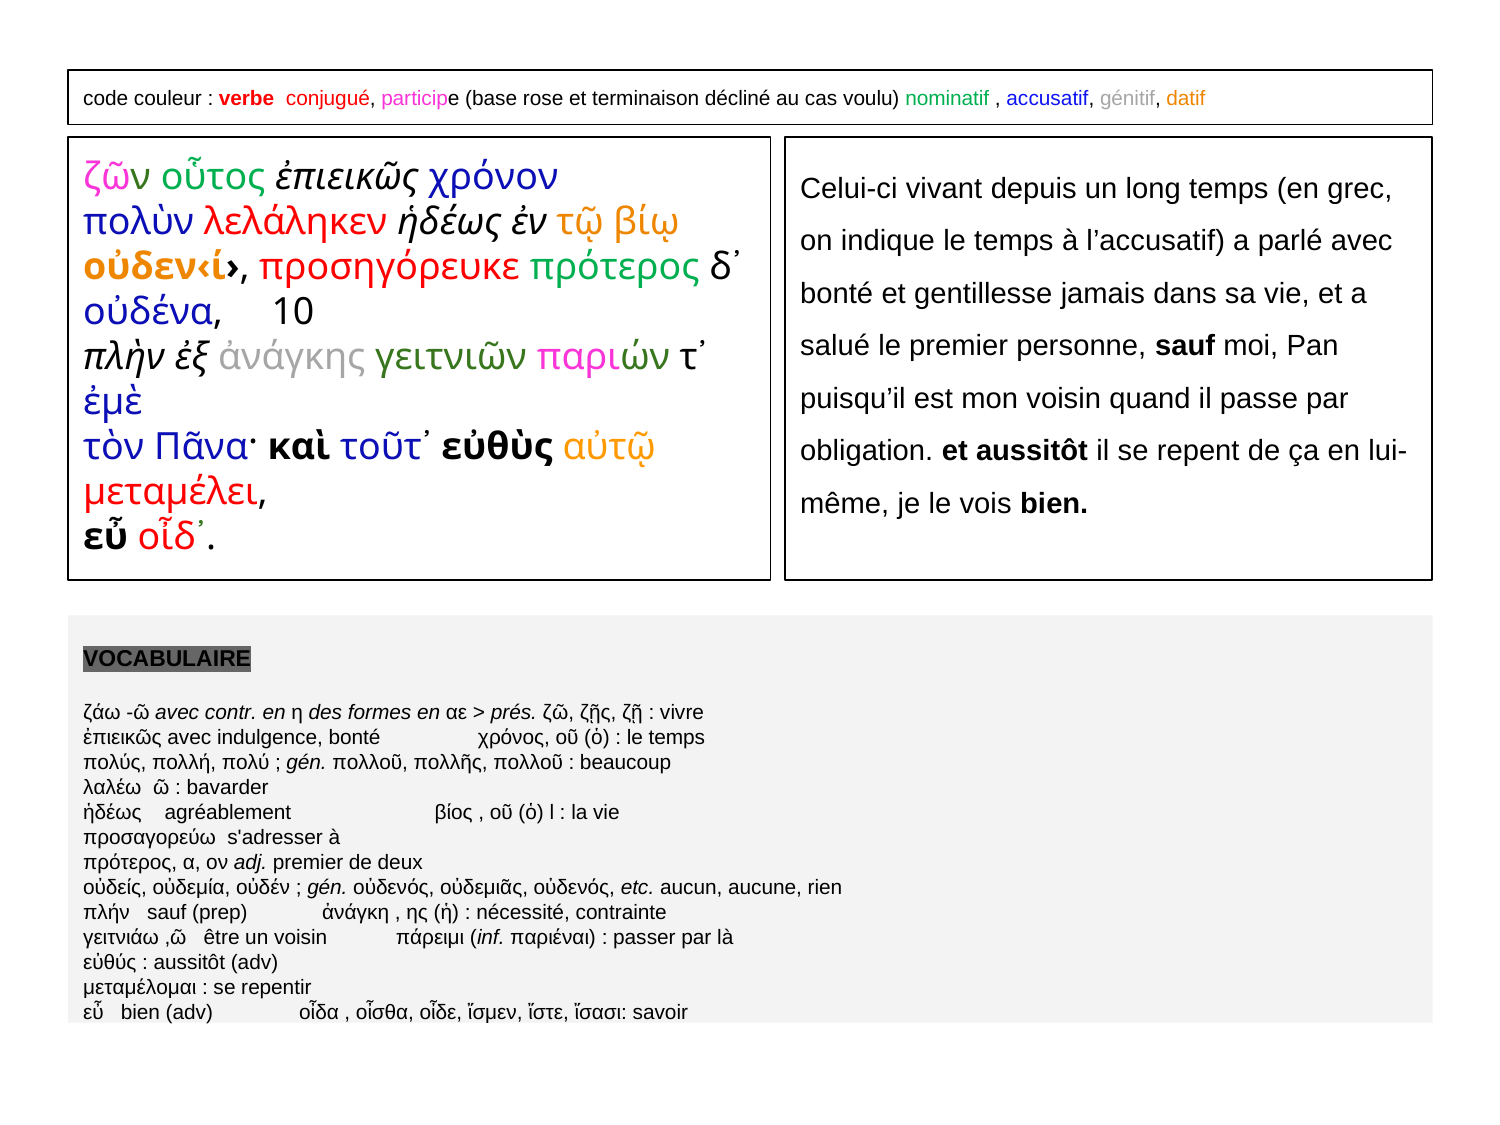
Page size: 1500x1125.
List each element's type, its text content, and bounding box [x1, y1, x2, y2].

text_box ζῶν οὗτος ἐπιεικῶς χρόνον πολὺν λελάληκεν ἡδέως ἐν τῷ βίῳ οὐδεν‹ί›, προσηγόρευκε πρότερος δ᾽ οὐδένα, 10 πλὴν ἐξ ἀνάγκης γειτνιῶν παριών τ᾽ ἐμὲ τὸν Πᾶνα· καὶ τοῦτ᾽ εὐθὺς αὐτῷ μεταμέλει, εὖ οἶδ᾽. [68, 136, 771, 581]
text_box VOCABULAIRE ζάω -ῶ avec contr. en η des formes en αε > prés. ζῶ, ζῇς, ζῇ : vivre ἐπιεικῶς avec indulgence, bonté χρόνος, οῦ (ὁ) : le temps πολύς, πολλή, πολύ ; gén. πολλοῦ, πολλῆς, πολλοῦ : beaucoup λαλέω ῶ : bavarder ἡδέως agréablement βίος , οῦ (ὁ) l : la vie προσαγορεύω s'adresser à πρότερος, α, ον adj. premier de deux οὐδείς, οὐδεμία, οὐδέν ; gén. οὐδενός, οὐδεμιᾶς, οὐδενός, etc. aucun, aucune, rien πλήν sauf (prep) ἀνάγκη , ης (ἡ) : nécessité, contrainte γειτνιάω ,ῶ être un voisin πάρειμι (inf. παριέναι) : passer par là εὐθύς : aussitôt (adv) μεταμέλομαι : se repentir εὖ bien (adv) οἶδα , οἶσθα, οἶδε, ἴσμεν, ἴστε, ἴσασι: savoir [68, 615, 1433, 1023]
text_box code couleur : verbe conjugué, participe (base rose et terminaison décliné au cas voulu) nominatif , accusatif, génitif, datif [68, 70, 1433, 125]
text_box Celui-ci vivant depuis un long temps (en grec, on indique le temps à l’accusatif) a parlé avec bonté et gentillesse jamais dans sa vie, et a salué le premier personne, sauf moi, Pan puisqu’il est mon voisin quand il passe par obligation. et aussitôt il se repent de ça en lui-même, je le vois bien. [785, 136, 1432, 581]
